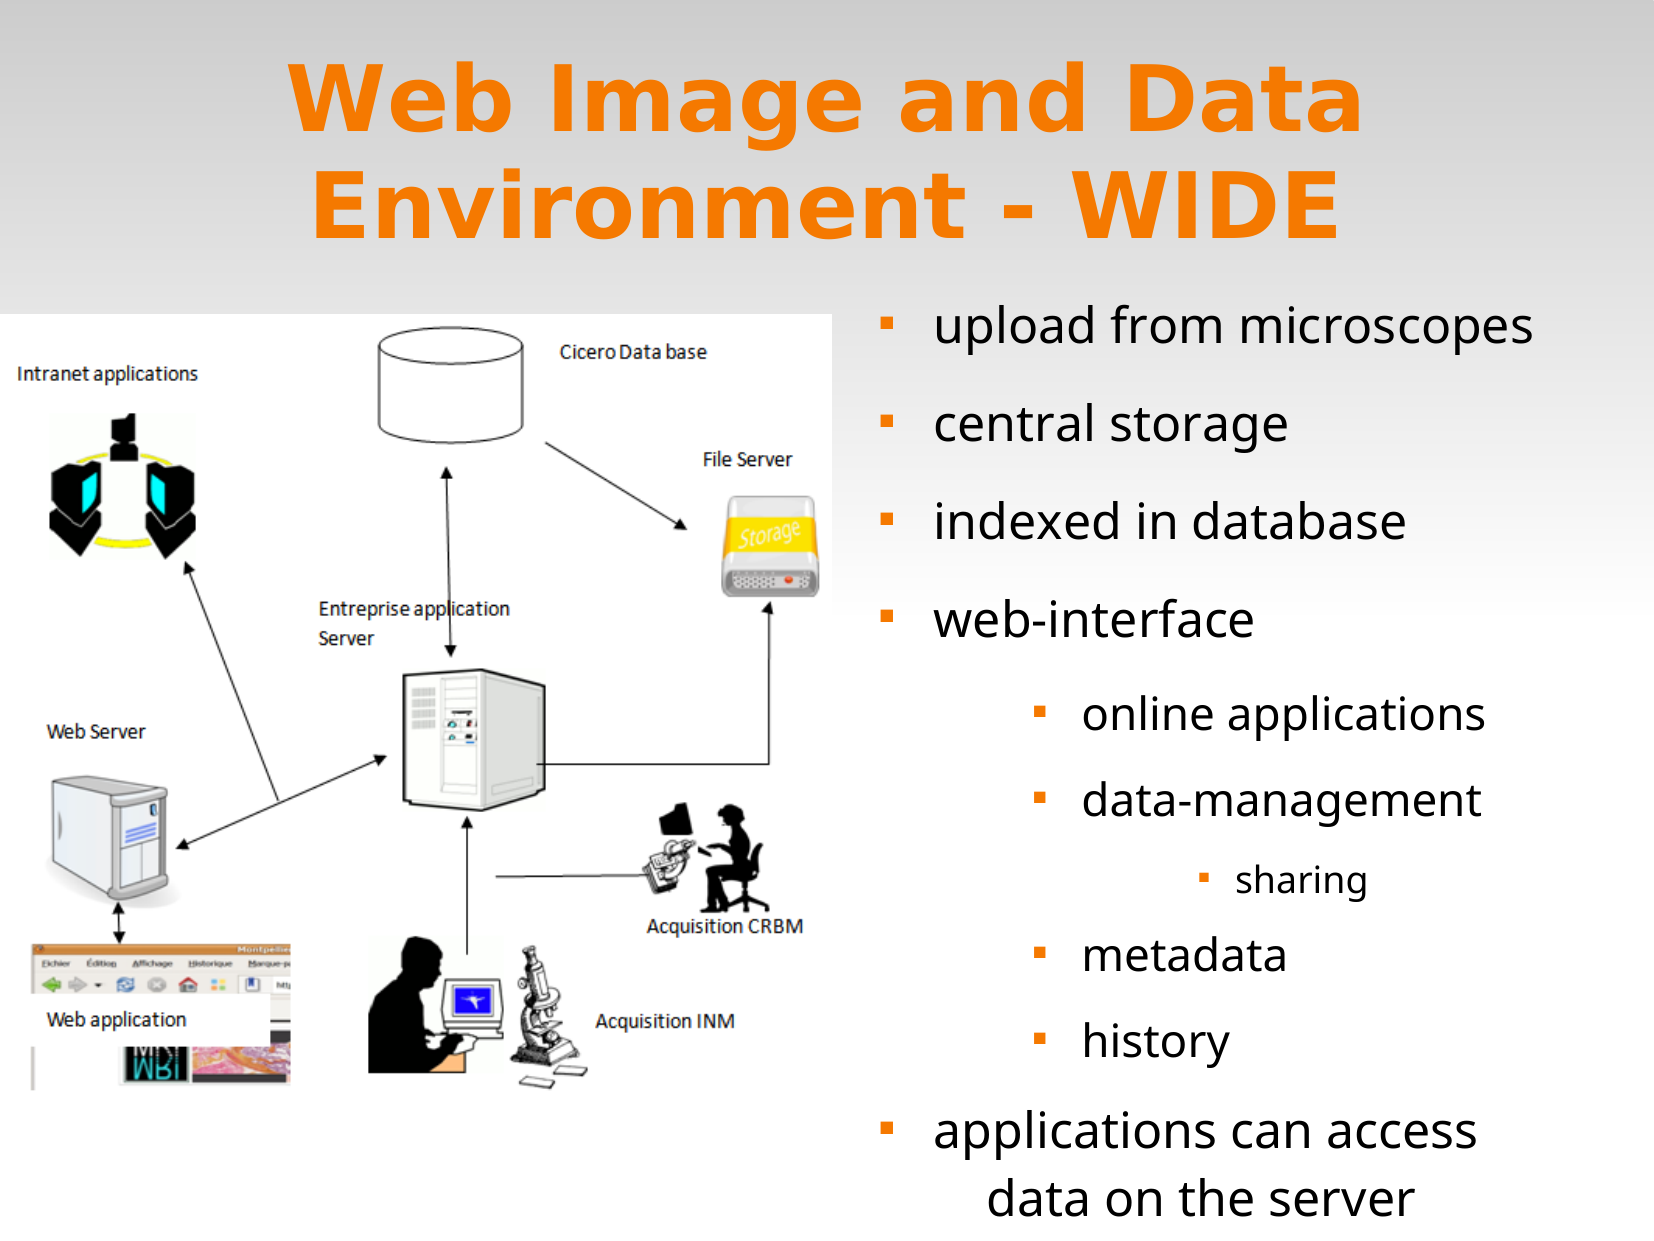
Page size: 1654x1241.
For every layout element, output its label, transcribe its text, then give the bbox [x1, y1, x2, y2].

picture [0, 314, 832, 1131]
title Web Image and Data Environment - WIDE [82, 45, 1571, 261]
list upload from microscopes central storage indexed in database web-interface online applications data-management sharing metadata history applications can access data on the server directly [845, 290, 1572, 1198]
